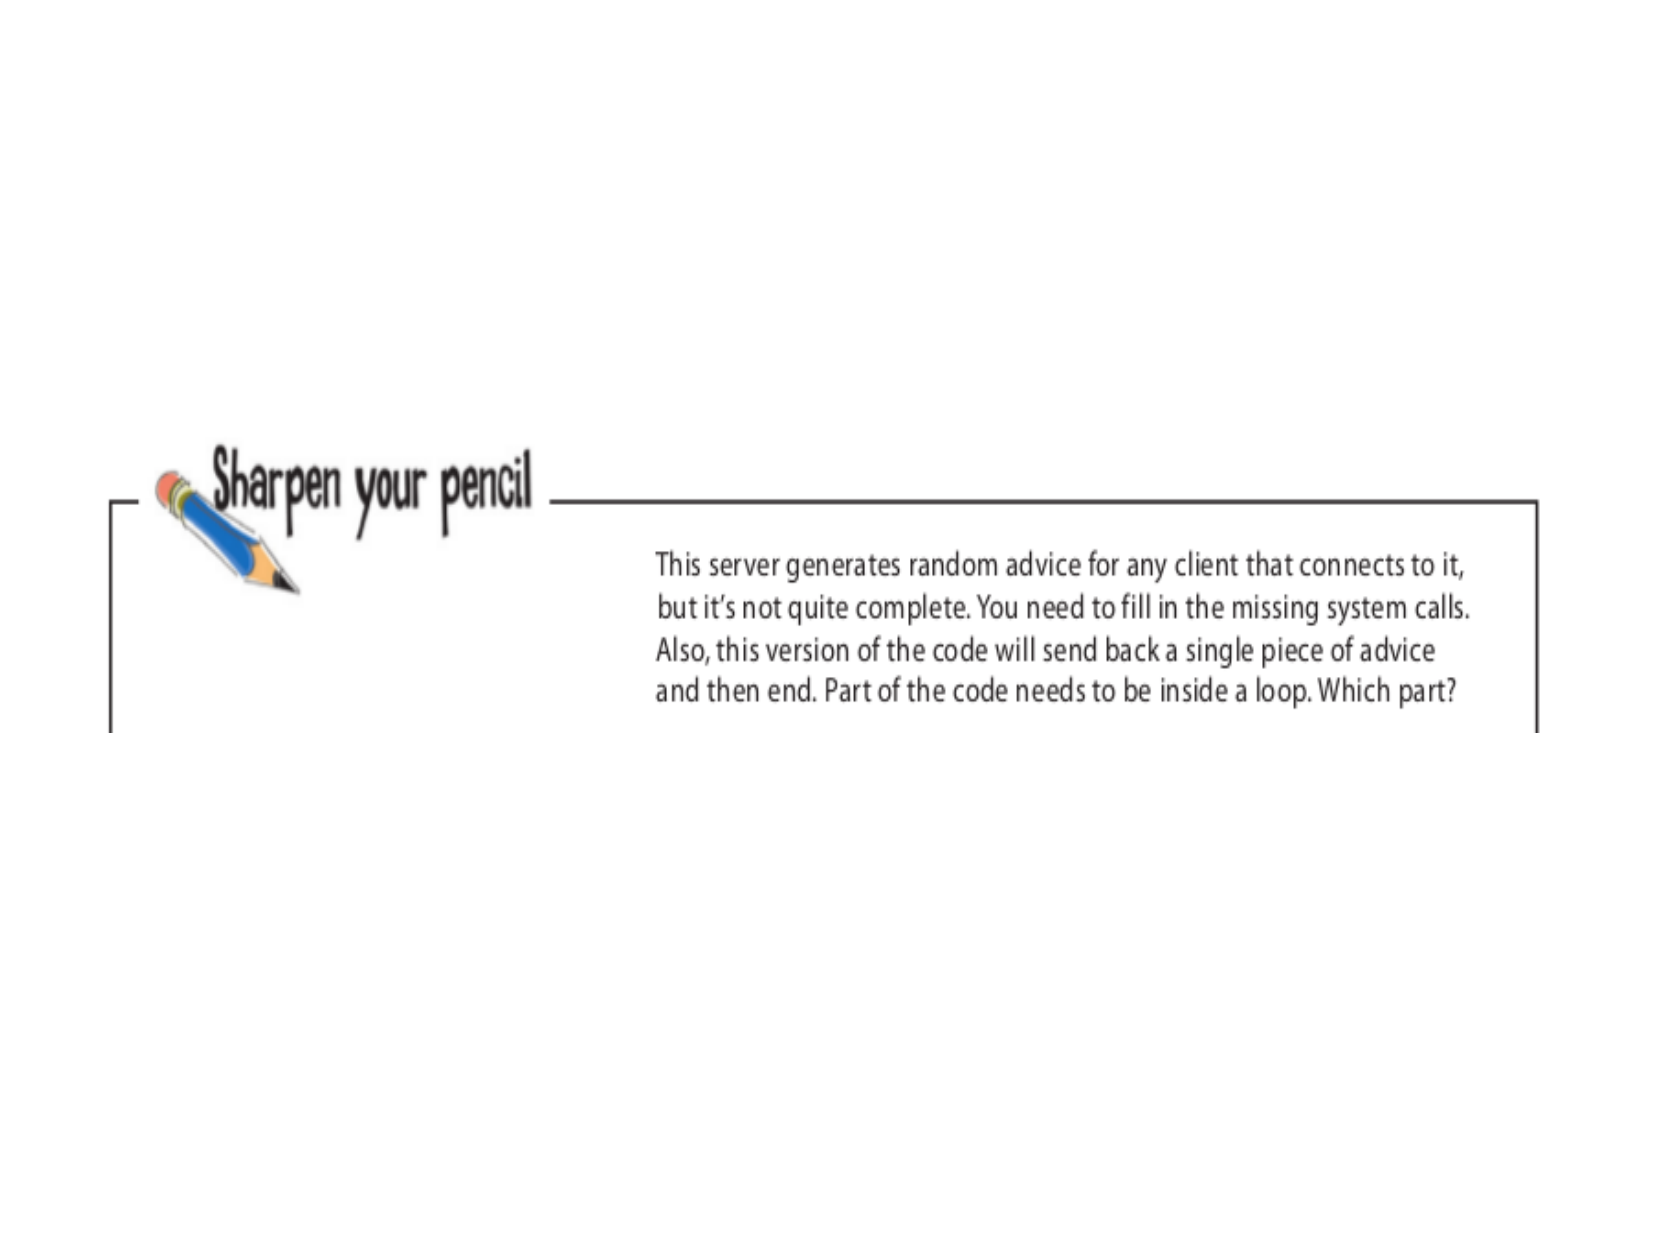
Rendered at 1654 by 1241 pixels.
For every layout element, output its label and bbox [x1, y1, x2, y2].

picture [82, 436, 1571, 733]
